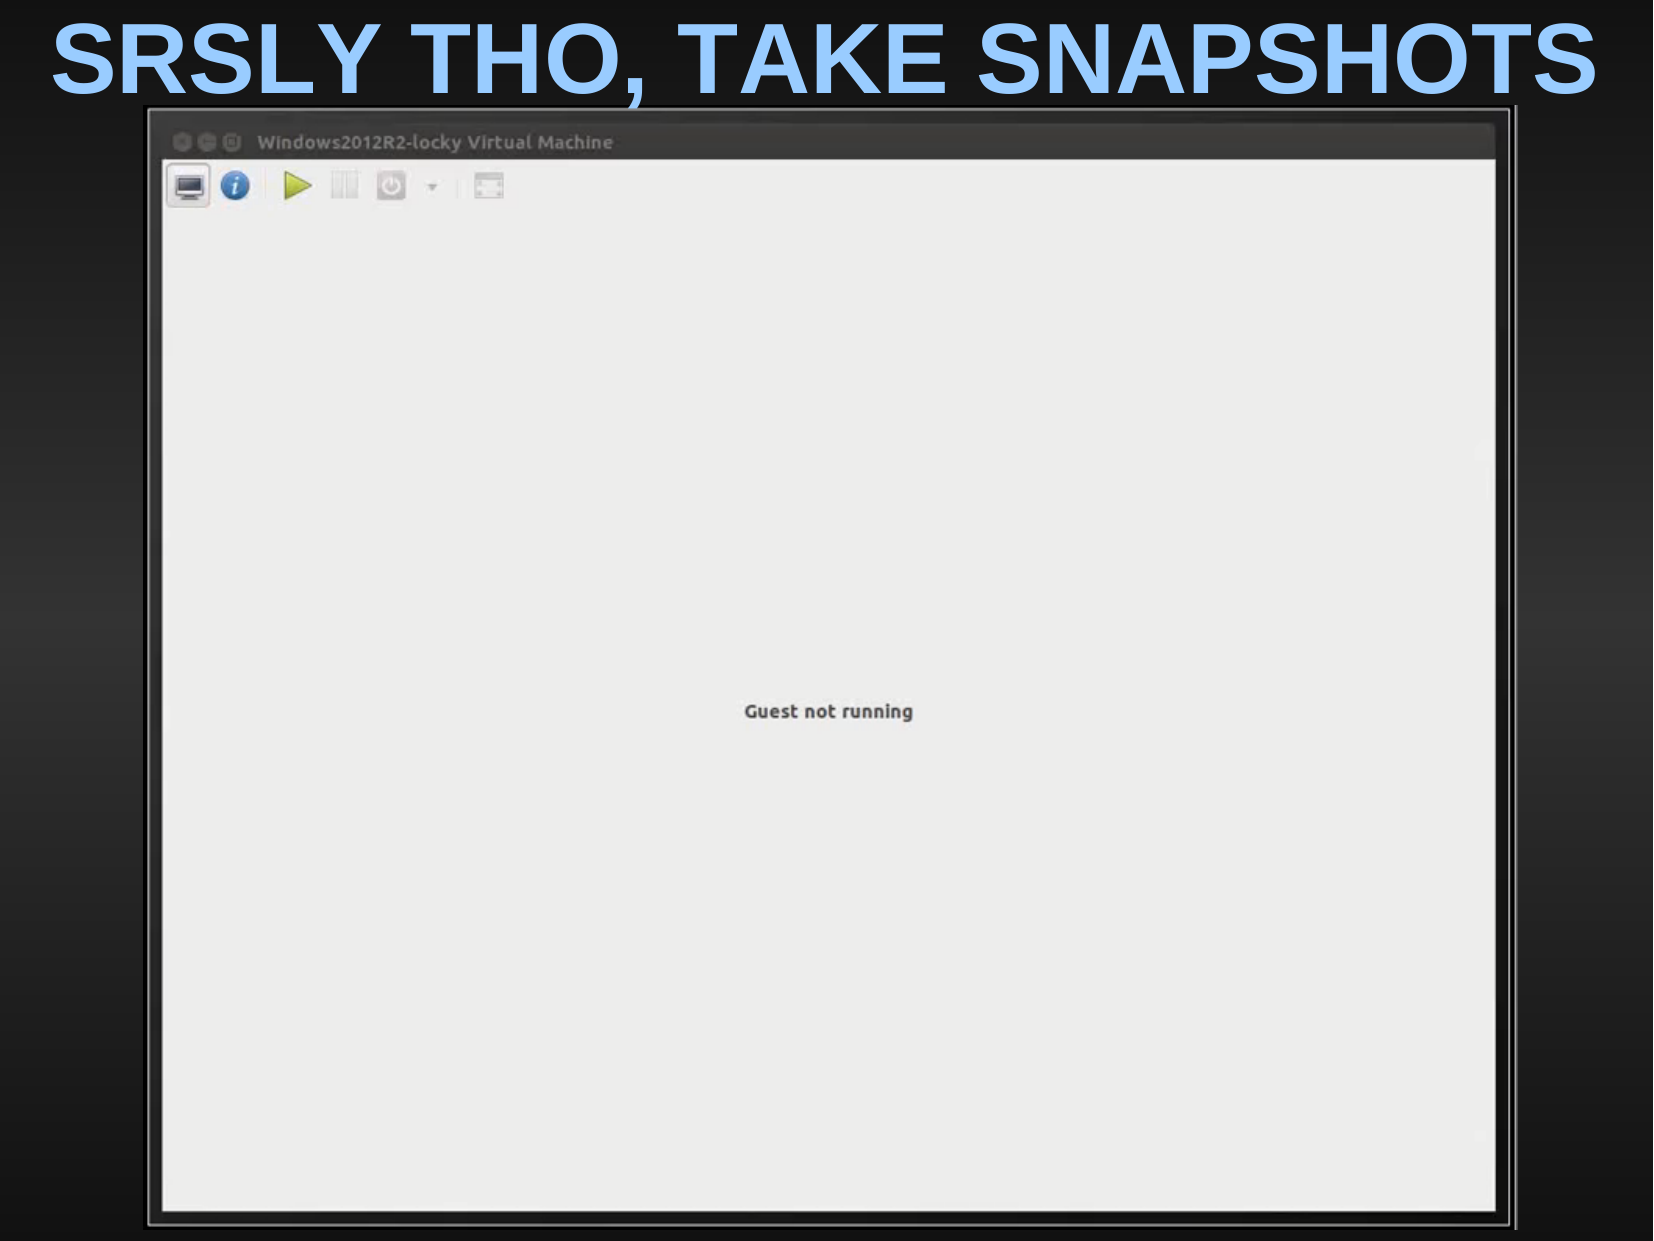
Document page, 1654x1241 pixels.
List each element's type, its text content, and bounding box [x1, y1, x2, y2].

title SRSLY THO, TAKE SNAPSHOTS [0, 2, 1651, 115]
text_box [142, 115, 1518, 1230]
